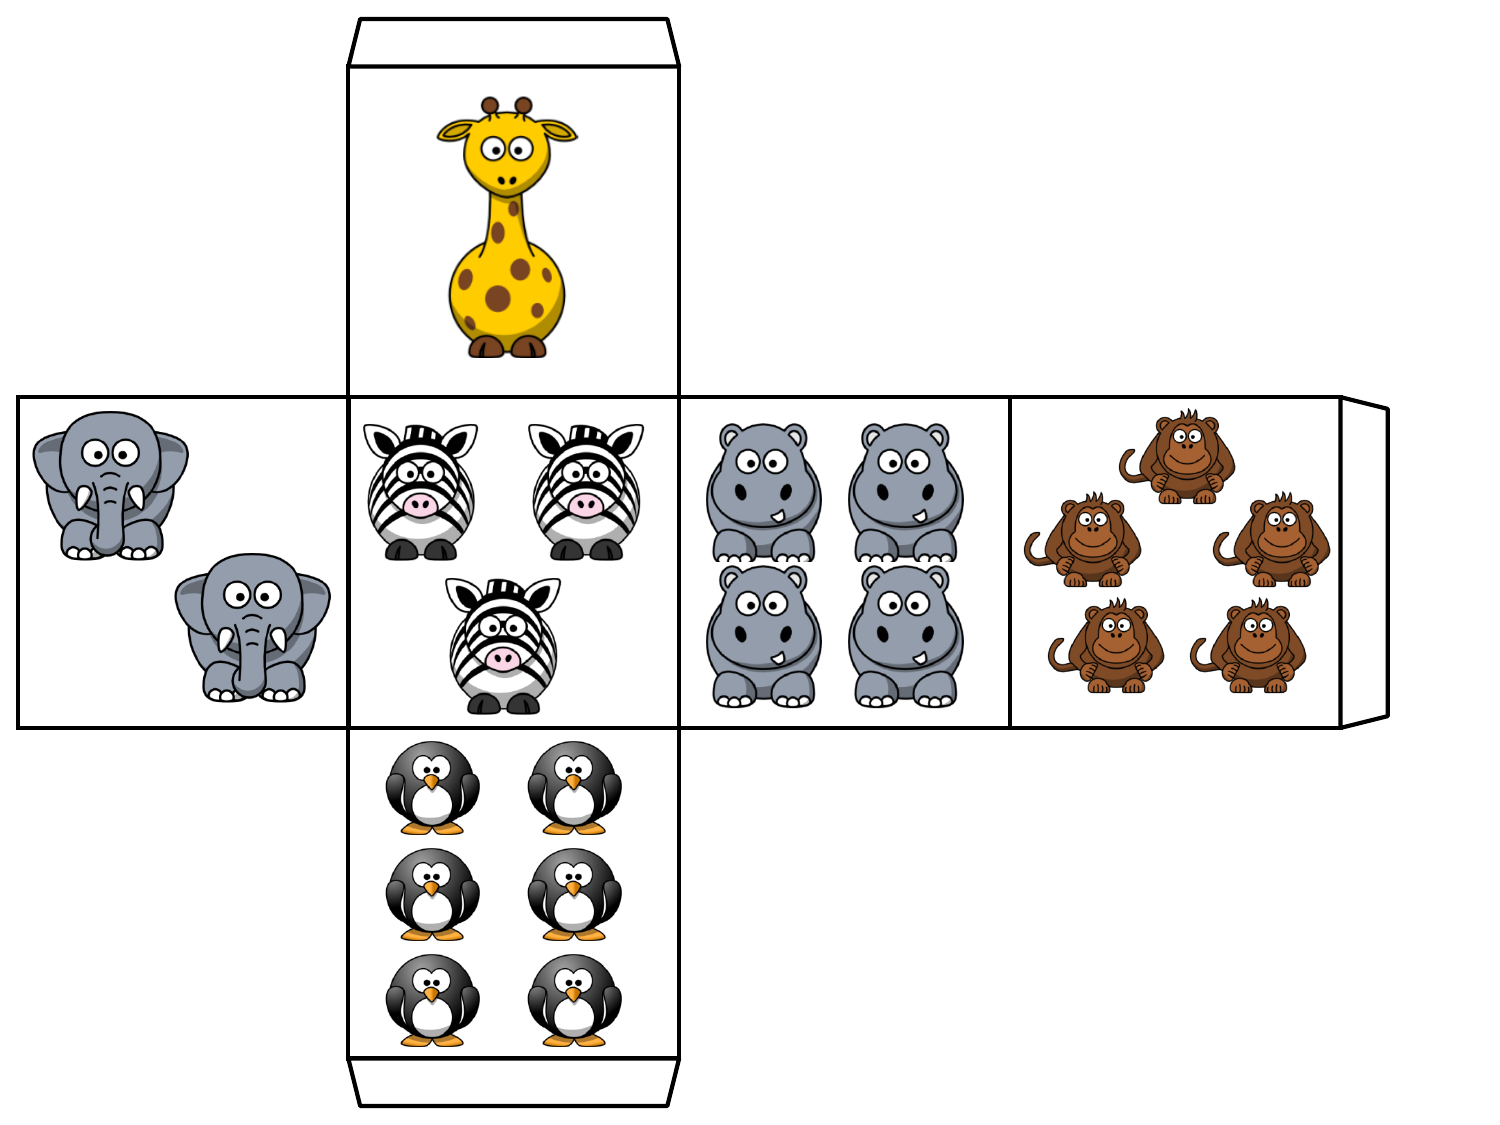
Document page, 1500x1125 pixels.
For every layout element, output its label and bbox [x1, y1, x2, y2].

text_box [17, 19, 1388, 1106]
picture [1045, 597, 1170, 694]
picture [1187, 597, 1312, 694]
picture [525, 846, 624, 941]
picture [1021, 408, 1336, 588]
picture [844, 420, 968, 709]
picture [442, 574, 568, 715]
picture [525, 420, 651, 561]
picture [702, 420, 826, 709]
picture [525, 739, 624, 835]
picture [430, 90, 585, 358]
picture [383, 739, 482, 835]
picture [360, 420, 485, 561]
picture [525, 952, 624, 1047]
picture [29, 408, 337, 703]
picture [383, 952, 482, 1047]
picture [383, 846, 482, 941]
